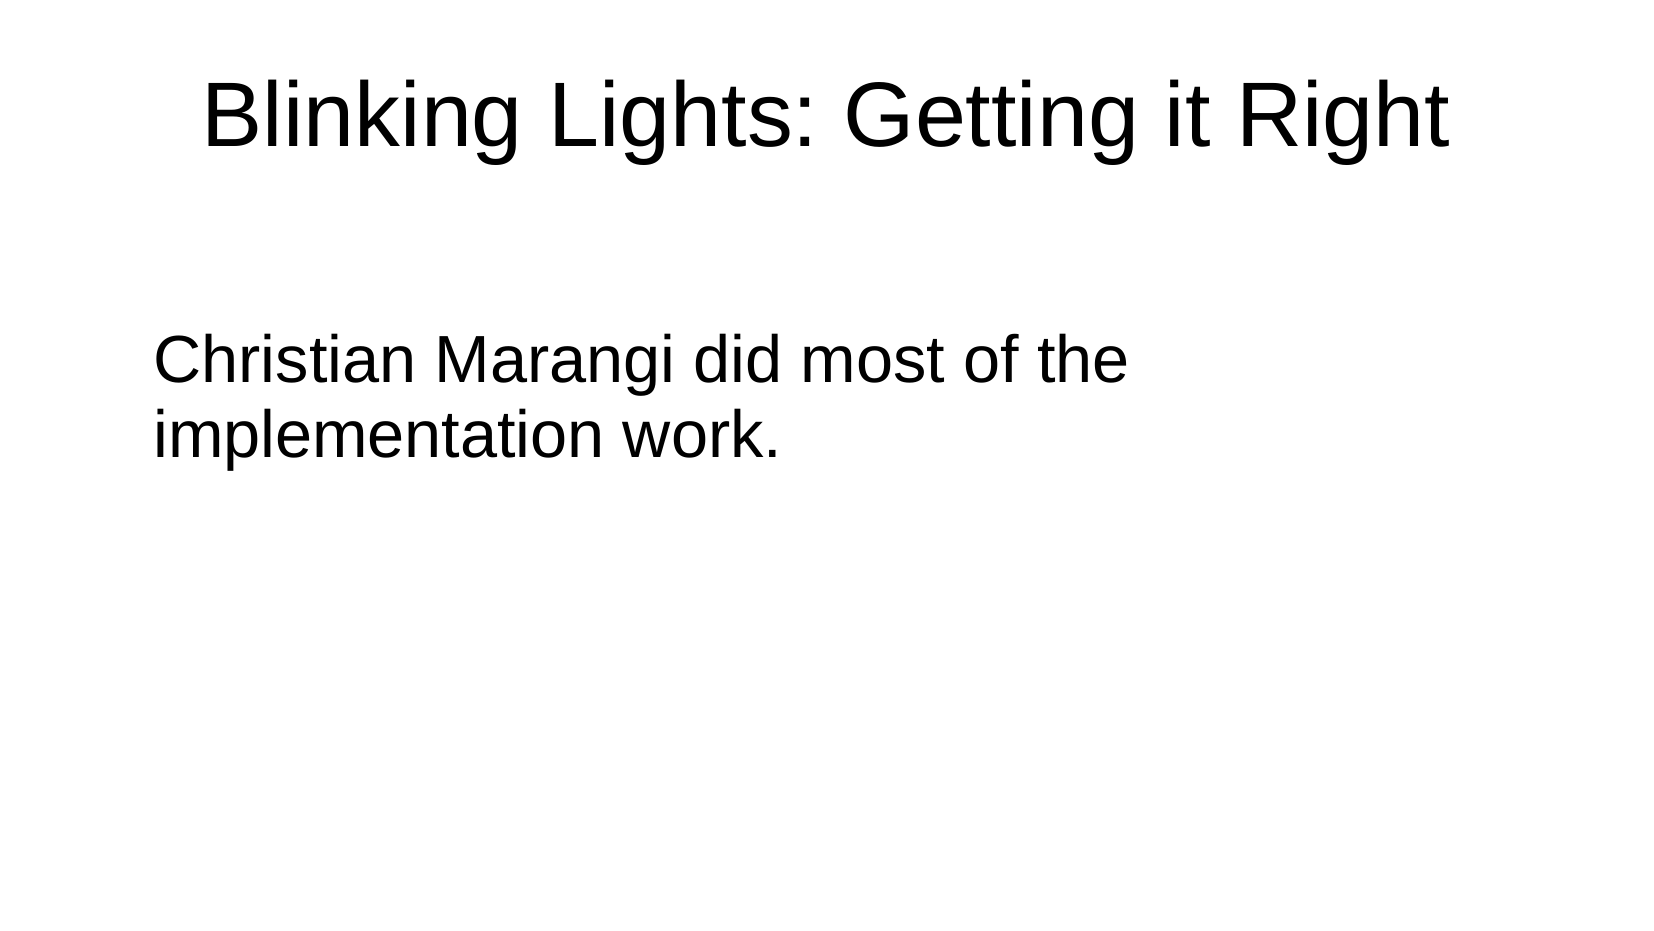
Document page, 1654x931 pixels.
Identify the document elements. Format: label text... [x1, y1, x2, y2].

title Blinking Lights: Getting it Right [82, 37, 1571, 193]
list Christian Marangi did most of the implementation work. [82, 217, 1571, 758]
